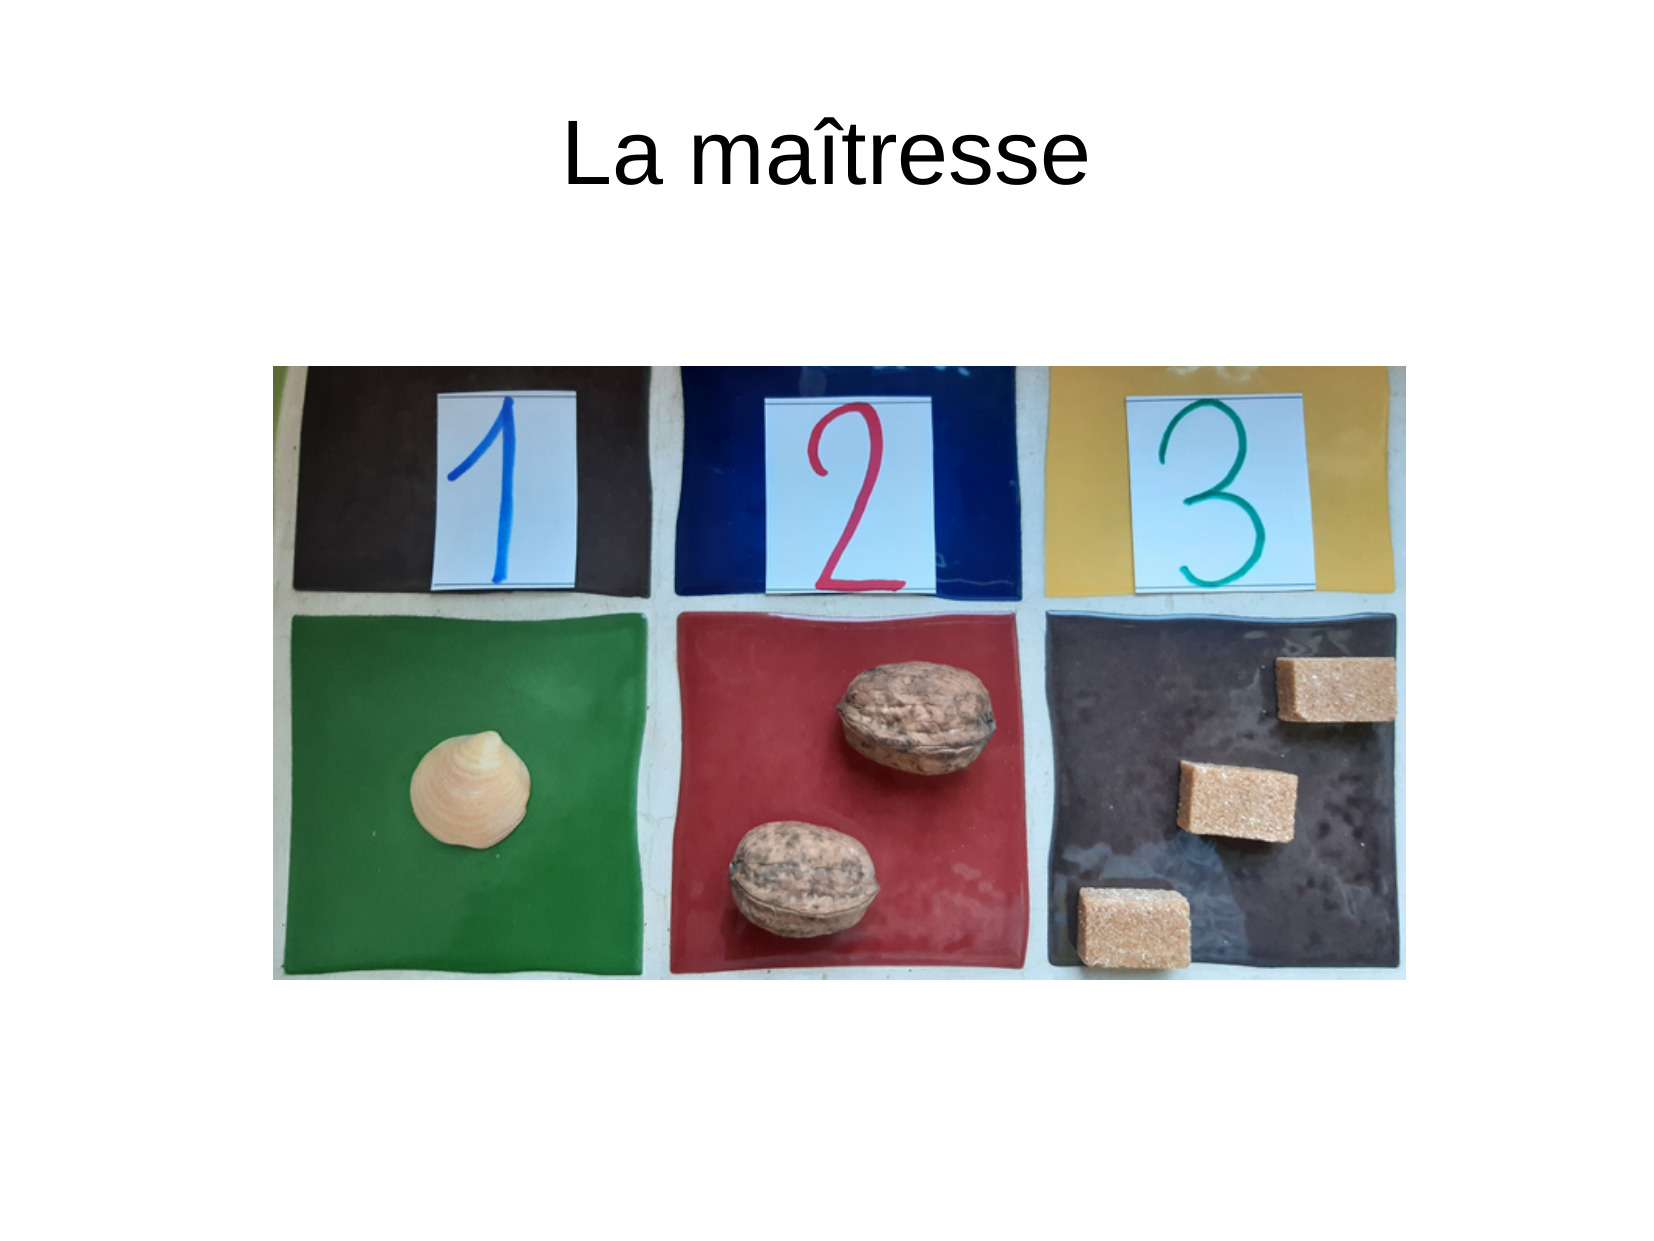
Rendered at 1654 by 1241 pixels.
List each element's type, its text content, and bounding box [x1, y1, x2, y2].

title La maîtresse [82, 49, 1571, 257]
picture [273, 366, 1406, 980]
